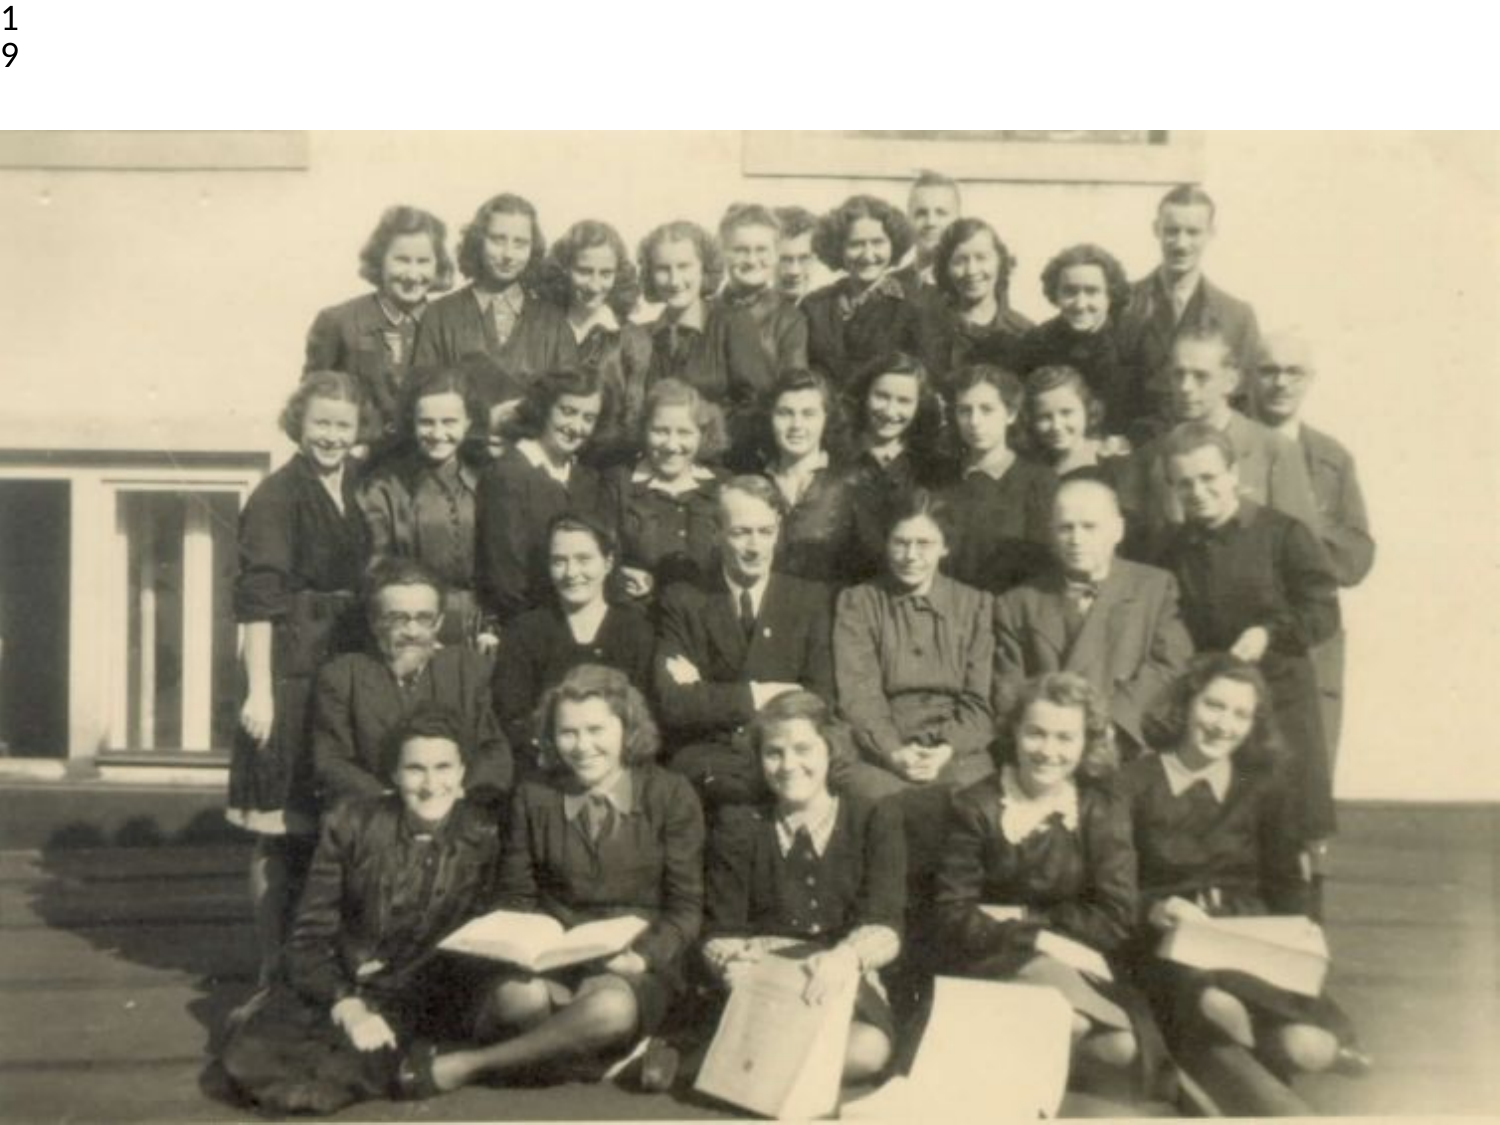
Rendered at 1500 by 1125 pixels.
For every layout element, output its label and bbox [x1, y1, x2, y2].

picture [0, 130, 1500, 1125]
